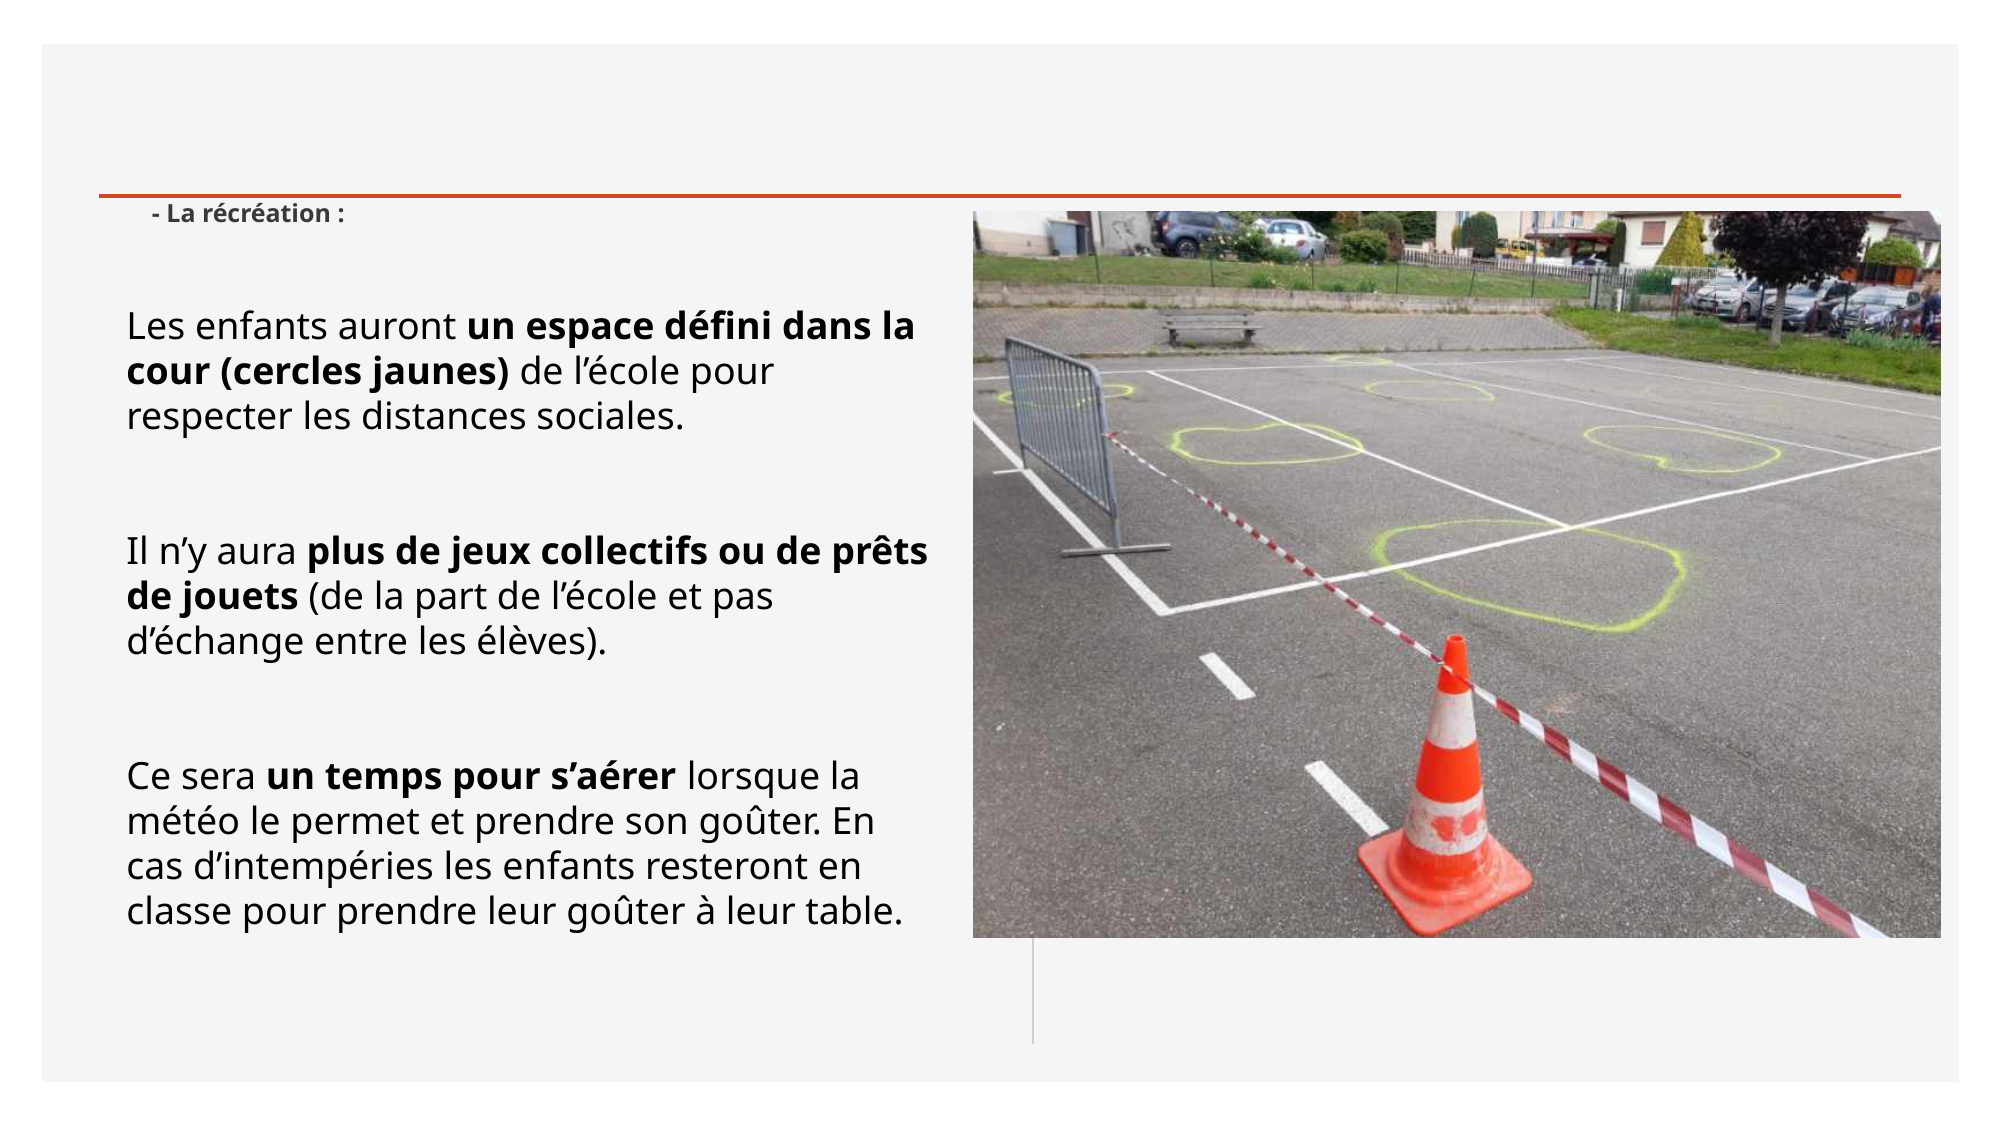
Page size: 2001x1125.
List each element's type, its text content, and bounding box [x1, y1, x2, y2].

title - La récréation : [136, 189, 1265, 295]
picture [973, 212, 1941, 938]
text_box Les enfants auront un espace défini dans la cour (cercles jaunes) de l’école pour respecter les distances sociales. Il n’y aura plus de jeux collectifs ou de prêts de jouets (de la part de l’école et pas d’échange entre les élèves). Ce sera un temps pour s’aérer lorsque la météo le permet et prendre son goûter. En cas d’intempéries les enfants resteront en classe pour prendre leur goûter à leur table. [111, 294, 948, 946]
